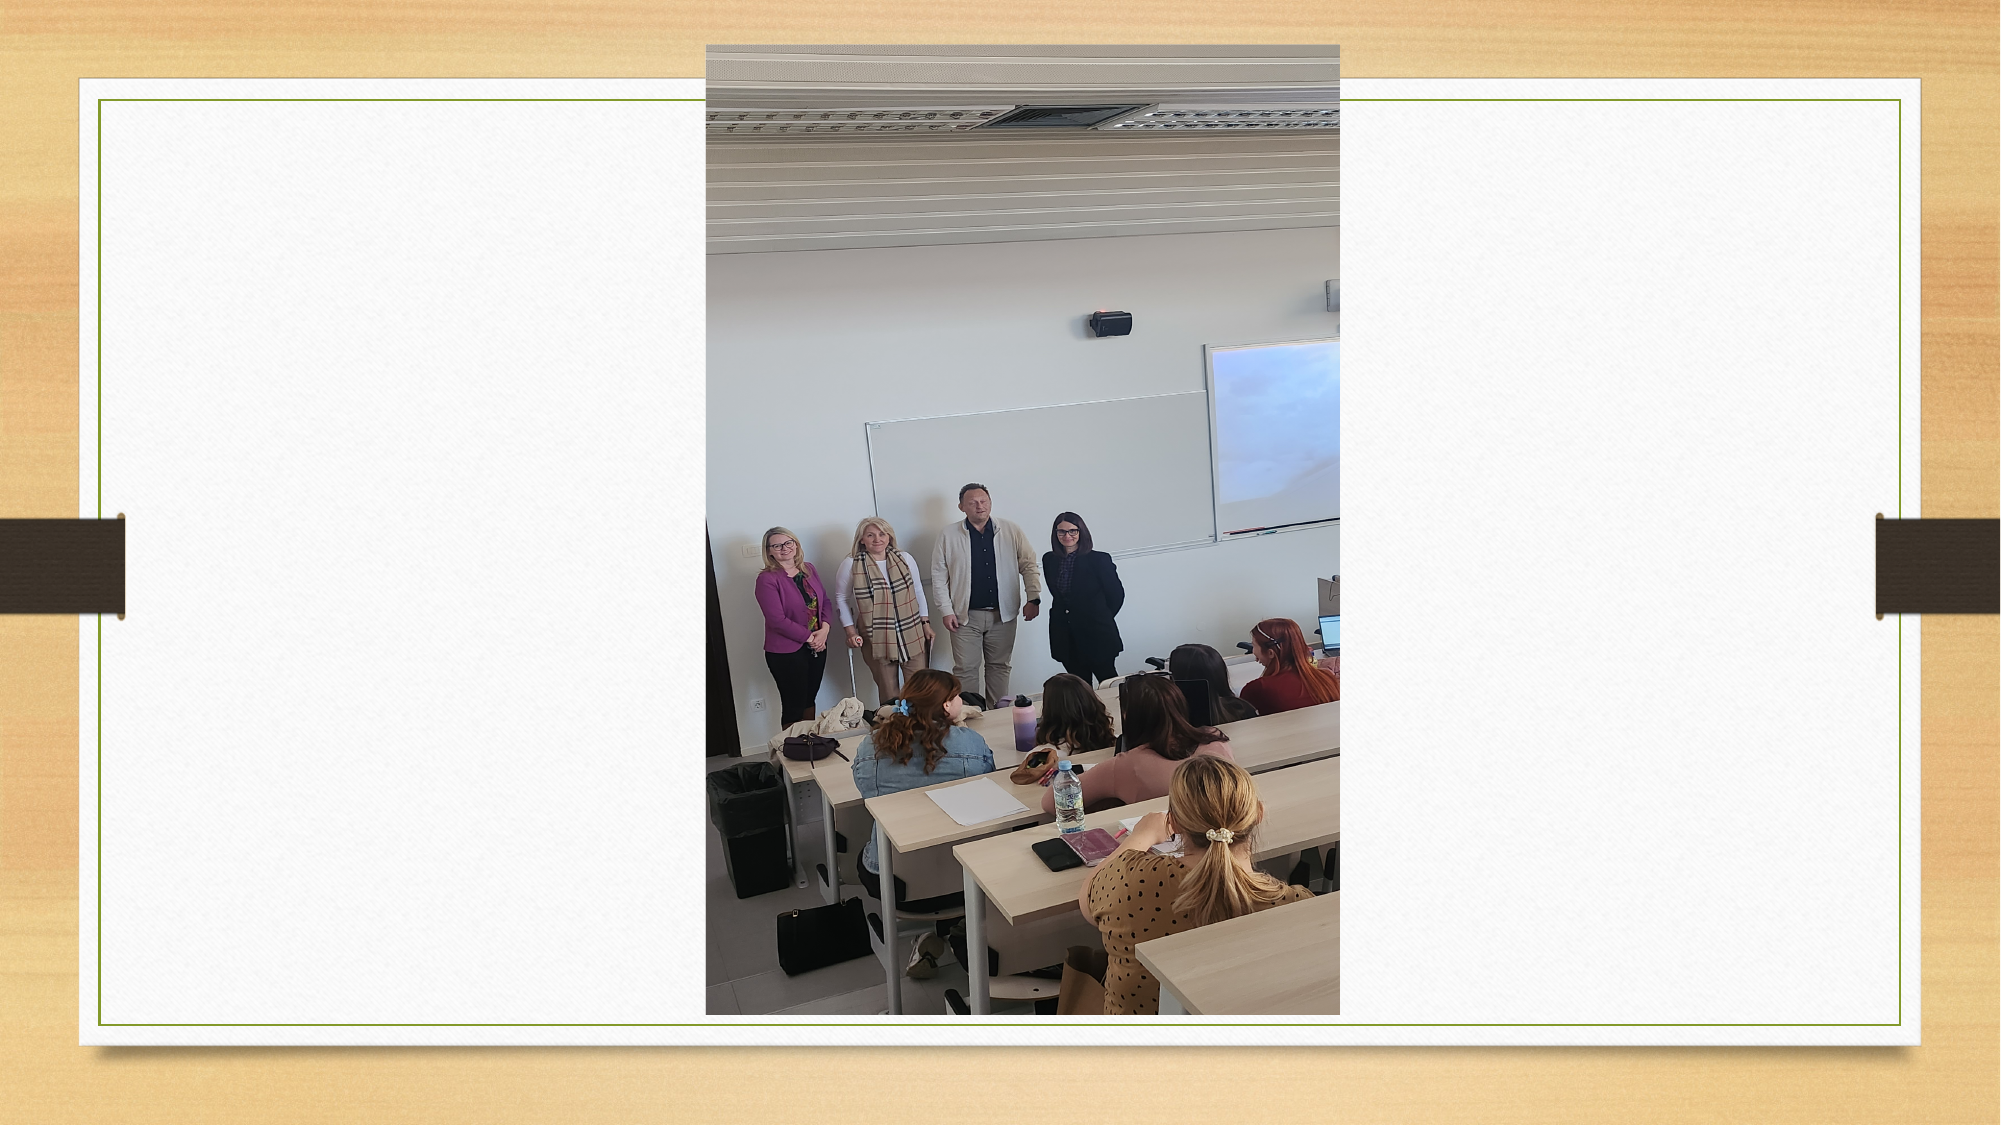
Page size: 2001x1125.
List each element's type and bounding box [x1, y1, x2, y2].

picture [705, 44, 1340, 1015]
